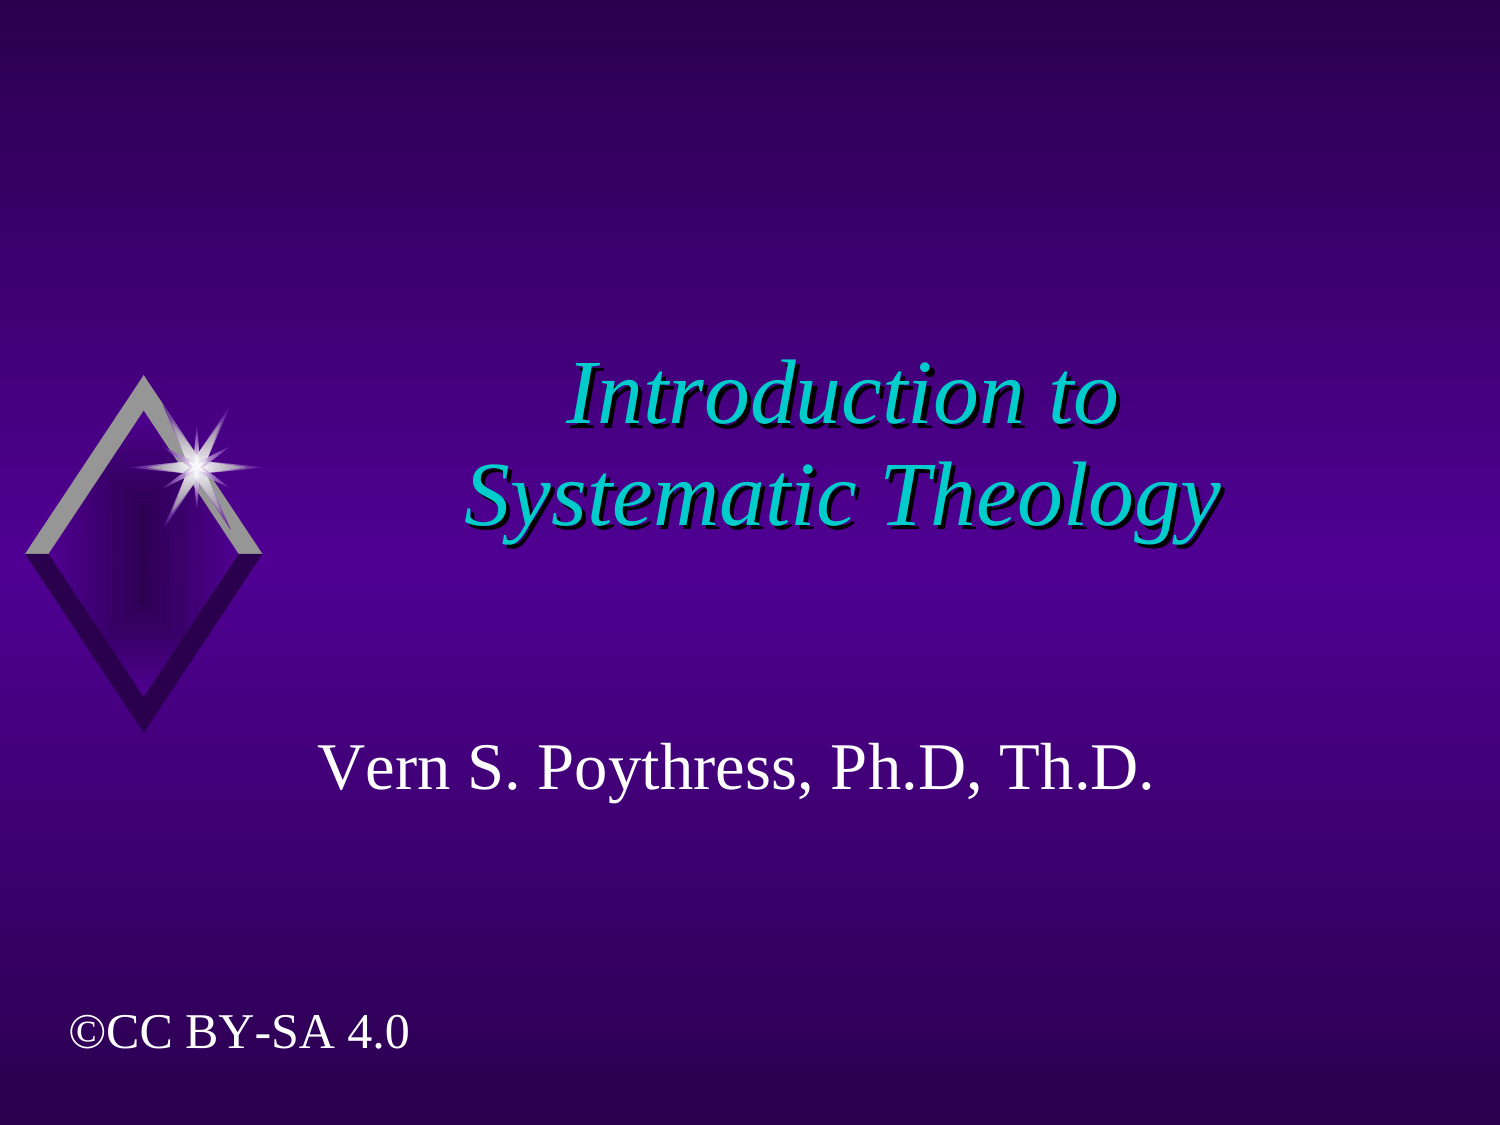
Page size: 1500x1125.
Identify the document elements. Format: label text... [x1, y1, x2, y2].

subtitle Vern S. Poythress, Ph.D, Th.D. [225, 675, 1276, 963]
text_box ©CC BY-SA 4.0 [53, 997, 476, 1068]
title Introduction to Systematic Theology [187, 334, 1500, 553]
